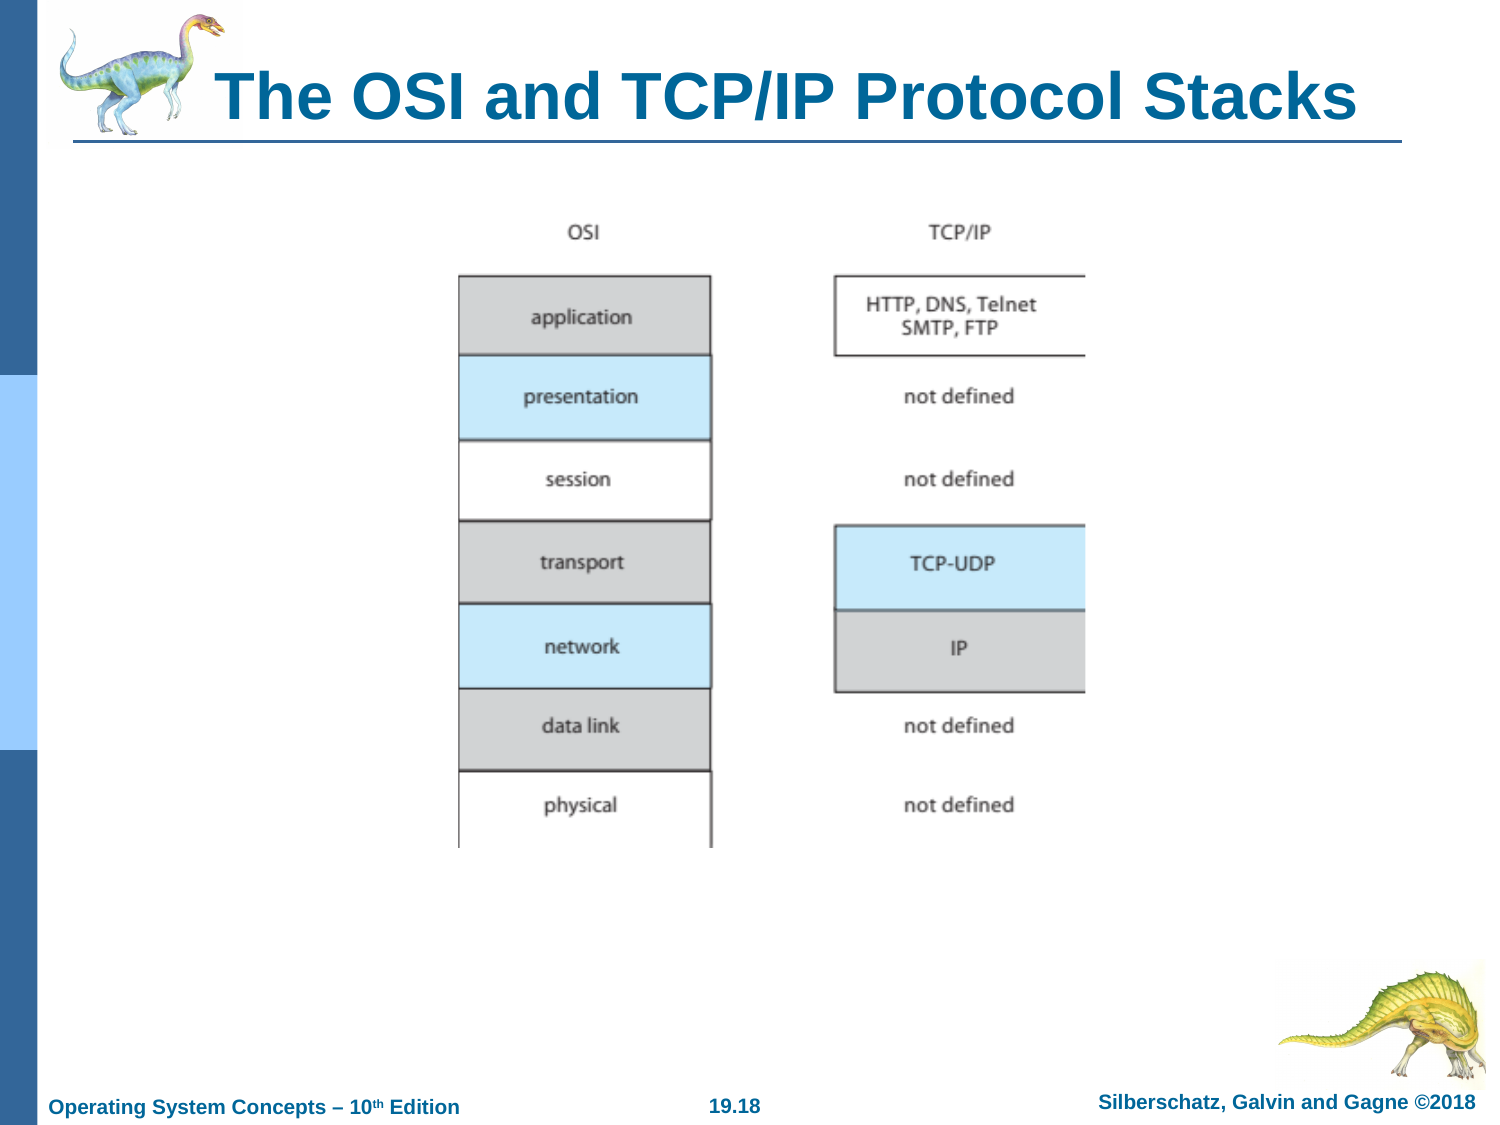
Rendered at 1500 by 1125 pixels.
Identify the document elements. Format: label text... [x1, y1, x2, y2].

picture [458, 220, 1086, 848]
picture [1415, 1094, 1423, 1099]
title The OSI and TCP/IP Protocol Stacks [75, 45, 1426, 141]
picture [46, 0, 243, 149]
picture [1275, 959, 1486, 1090]
